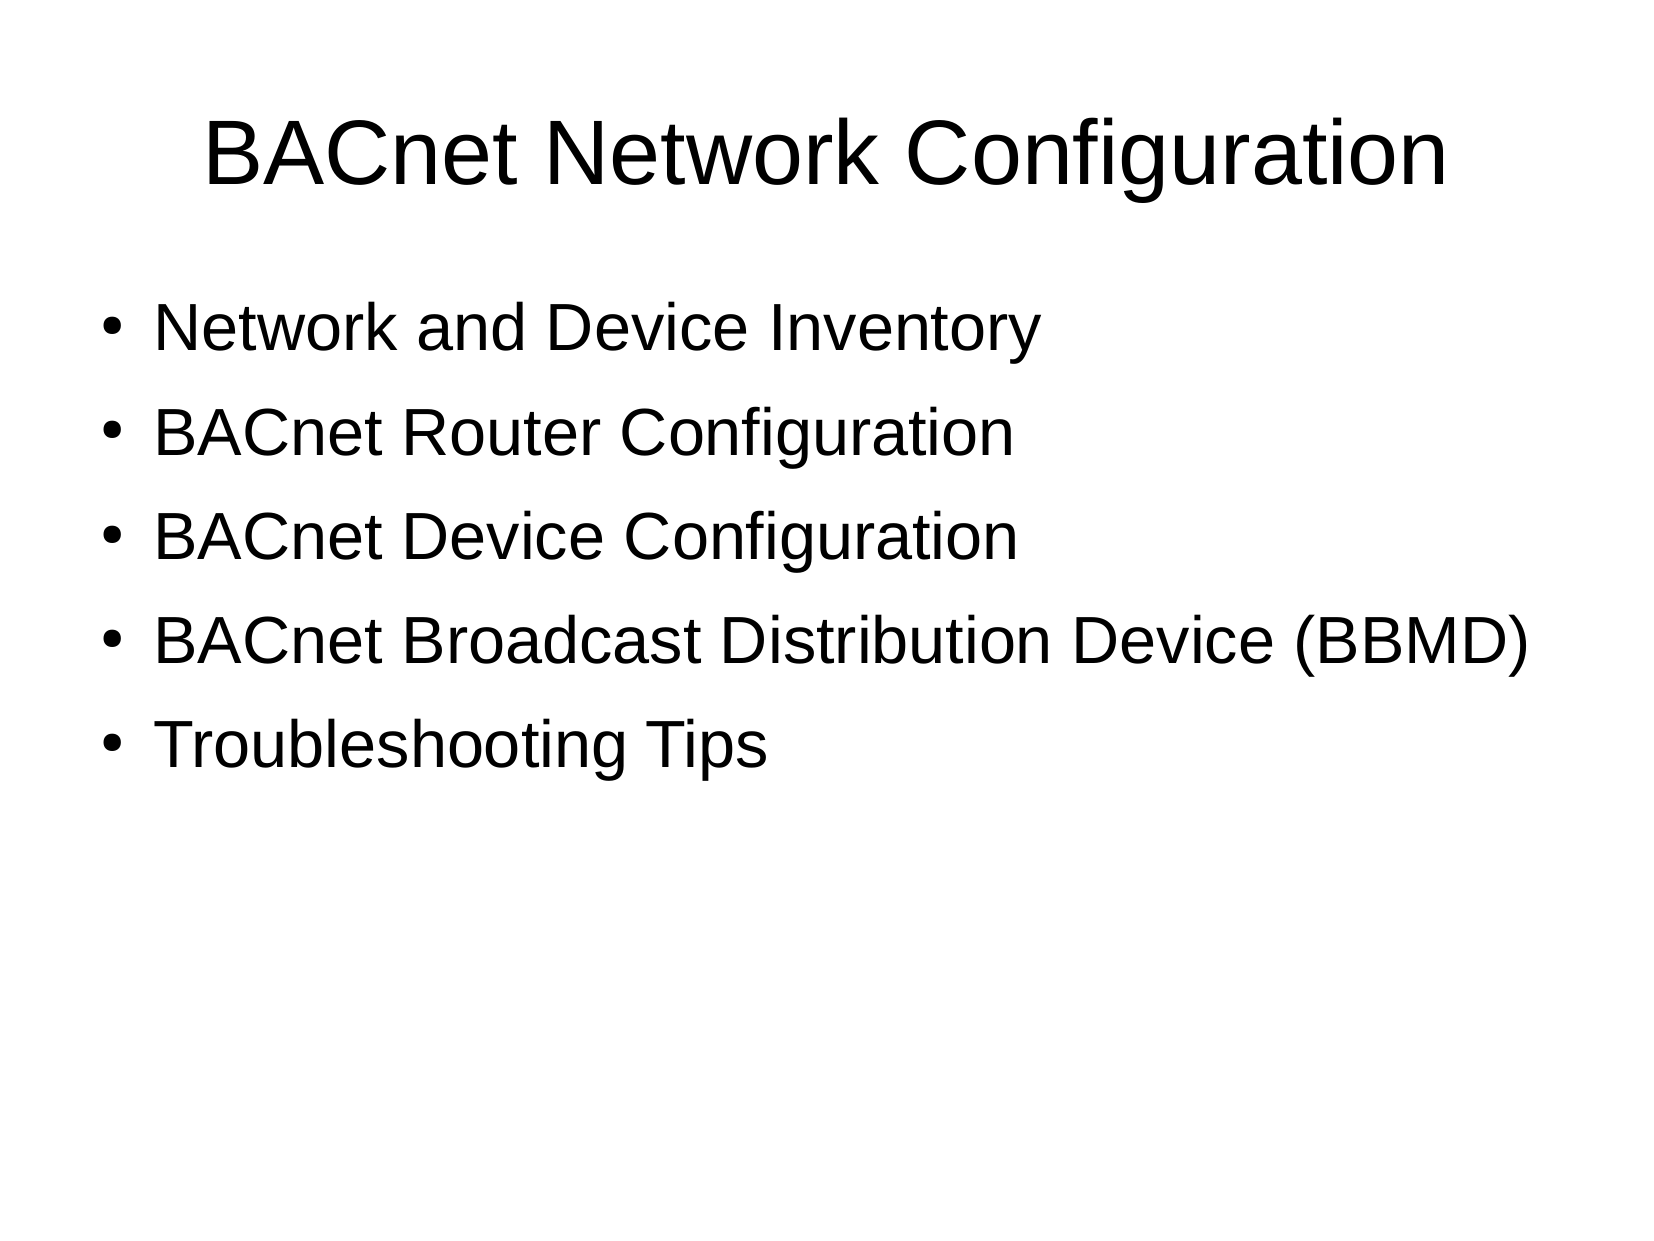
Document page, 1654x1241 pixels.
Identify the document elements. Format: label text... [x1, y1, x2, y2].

list Network and Device Inventory BACnet Router Configuration BACnet Device Configuration BACnet Broadcast Distribution Device (BBMD) Troubleshooting Tips [82, 290, 1571, 1094]
title BACnet Network Configuration [82, 56, 1571, 250]
